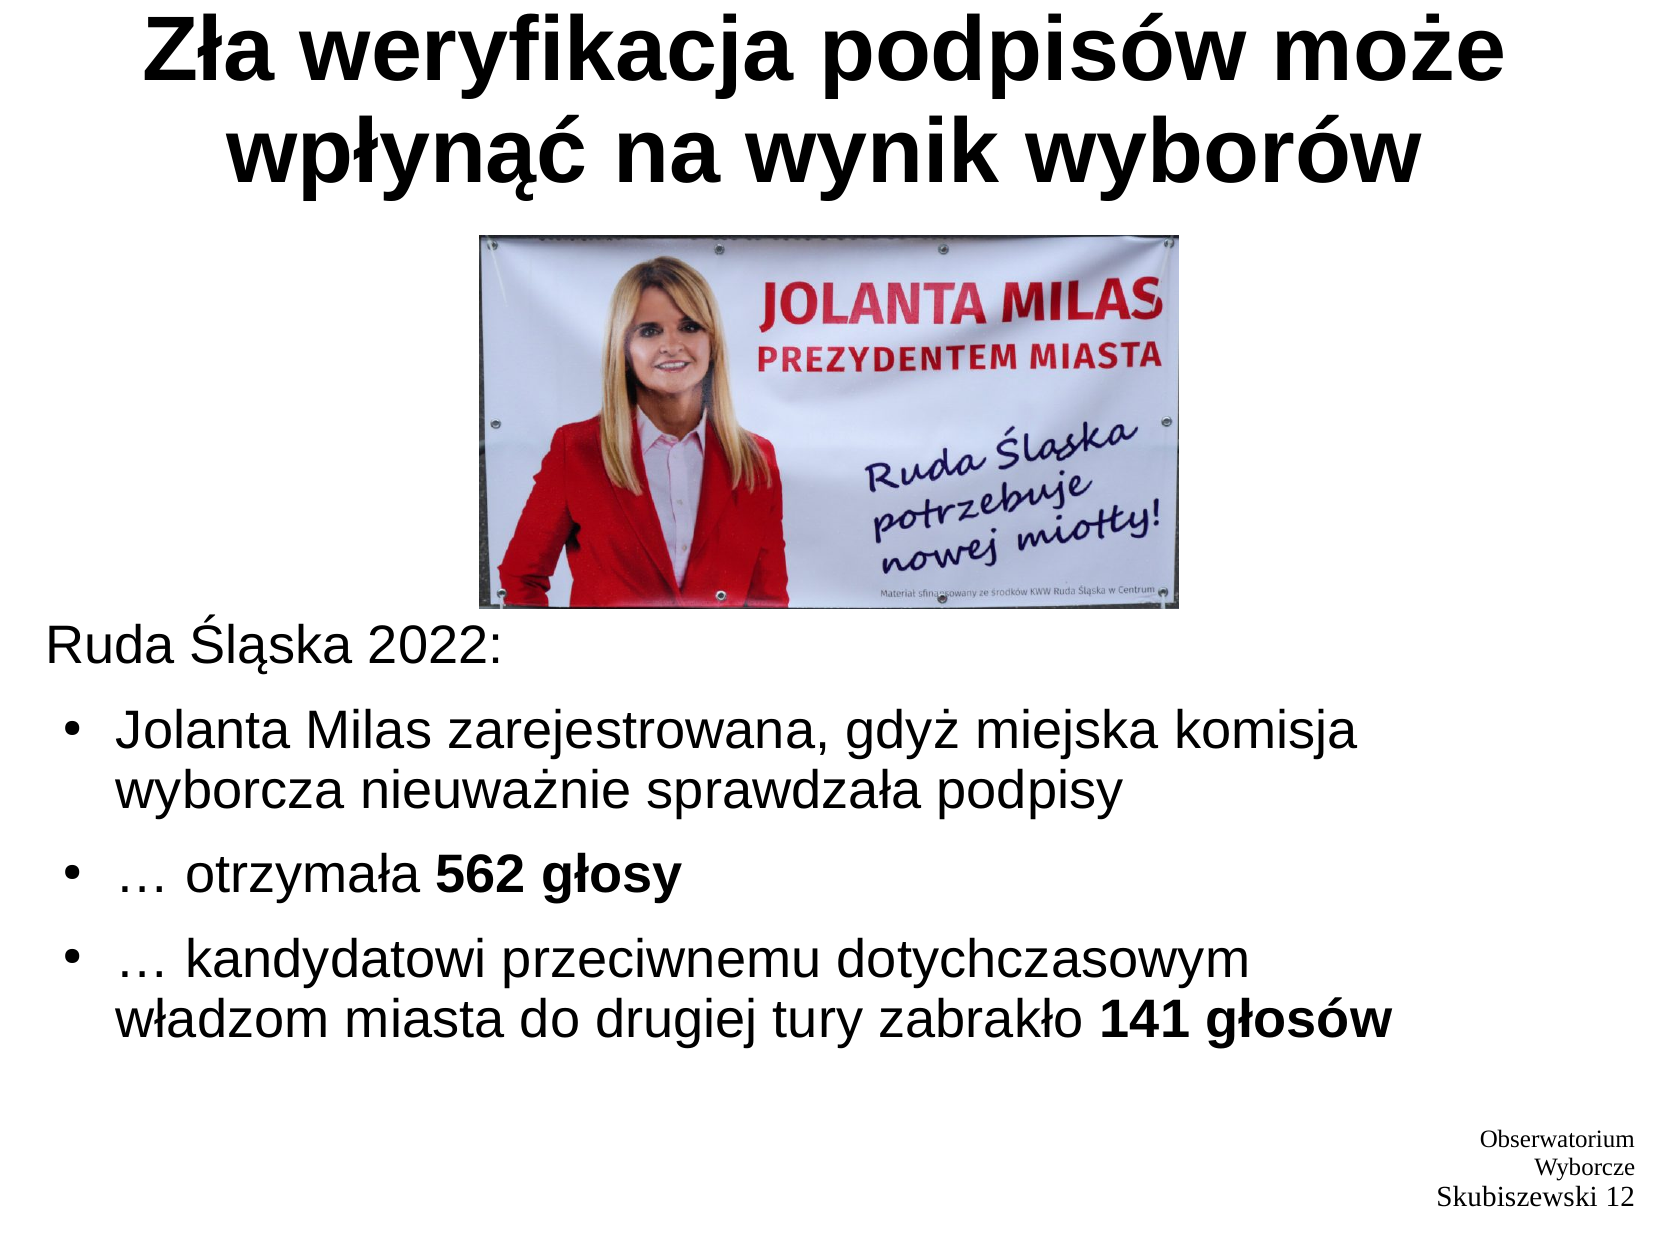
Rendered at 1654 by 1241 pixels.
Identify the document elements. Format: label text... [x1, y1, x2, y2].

list Ruda Śląska 2022: Jolanta Milas zarejestrowana, gdyż miejska komisja wyborcza nieuważnie sprawdzała podpisy … otrzymała 562 głosy … kandydatowi przeciwnemu dotychczasowym władzom miasta do drugiej tury zabrakło 141 głosów [45, 615, 1441, 1241]
picture [479, 235, 1179, 609]
title Zła weryfikacja podpisów może wpłynąć na wynik wyborów [80, 0, 1570, 203]
